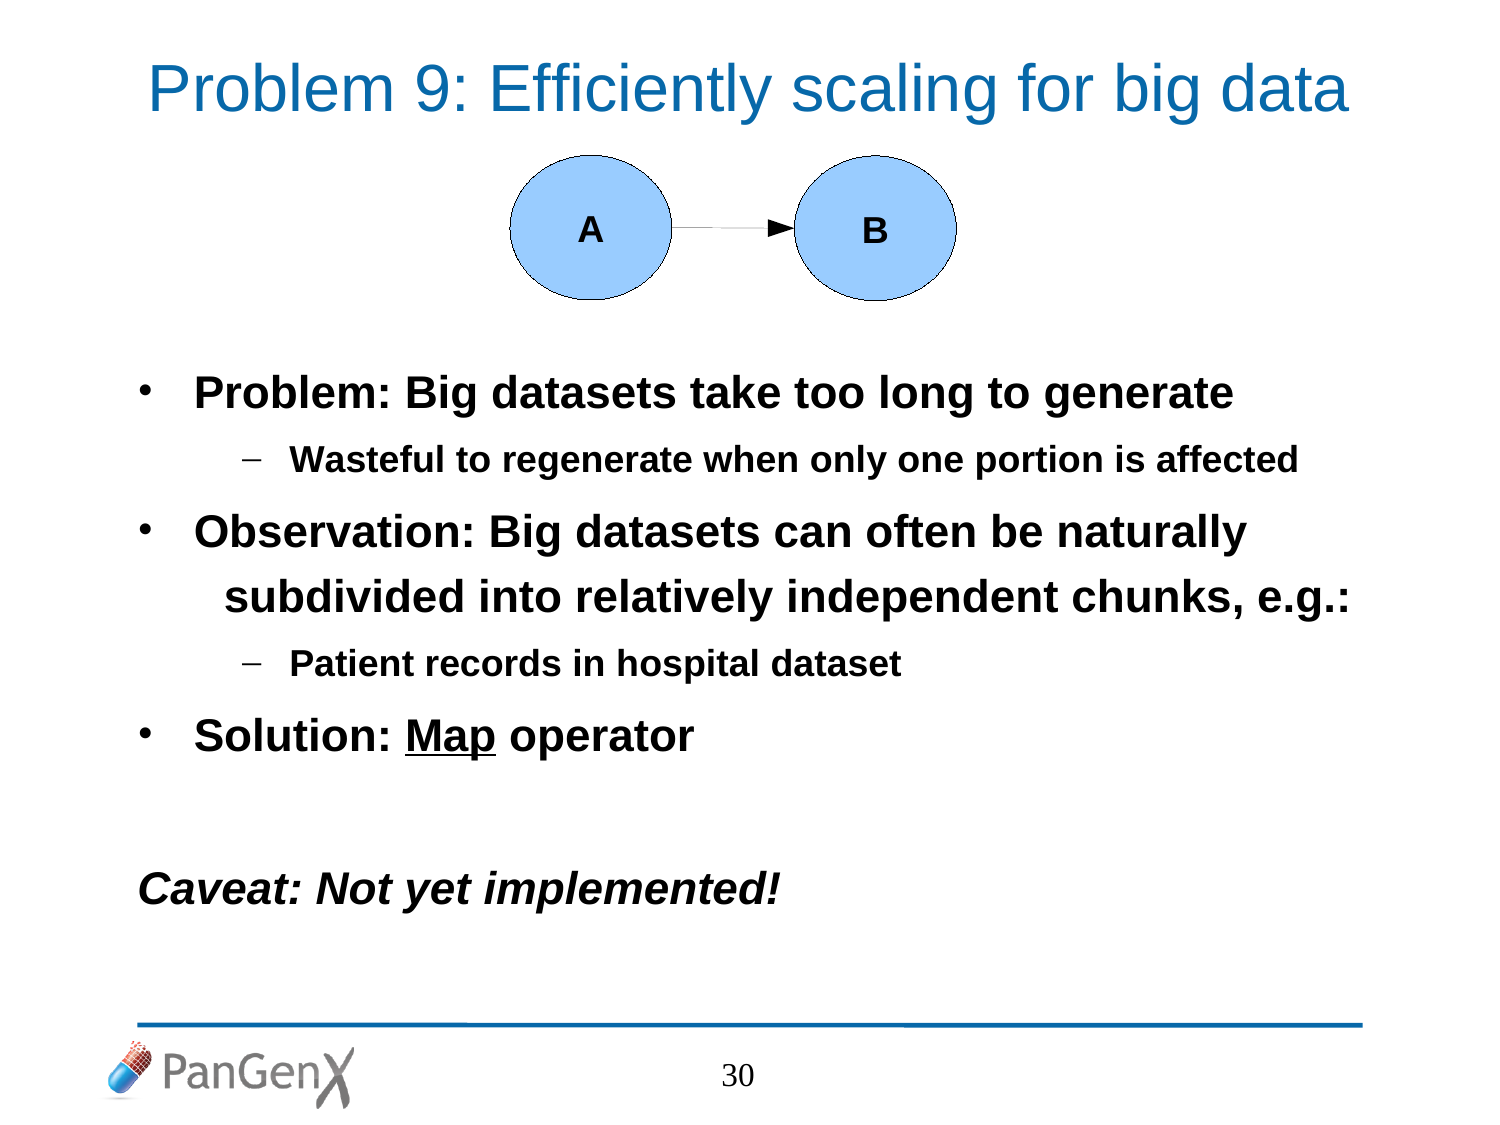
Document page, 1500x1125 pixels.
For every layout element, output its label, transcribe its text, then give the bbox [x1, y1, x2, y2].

title Problem 9: Efficiently scaling for big data [0, 6, 1500, 149]
text_box B [794, 155, 957, 301]
picture [89, 1041, 354, 1109]
text_box A [509, 155, 672, 300]
list Problem: Big datasets take too long to generate Wasteful to regenerate when only one portion is affected Observation: Big datasets can often be naturally subdivided into relatively independent chunks, e.g.: Patient records in hospital dataset Solution: Map operator Caveat: Not yet implemented! [115, 345, 1387, 1005]
